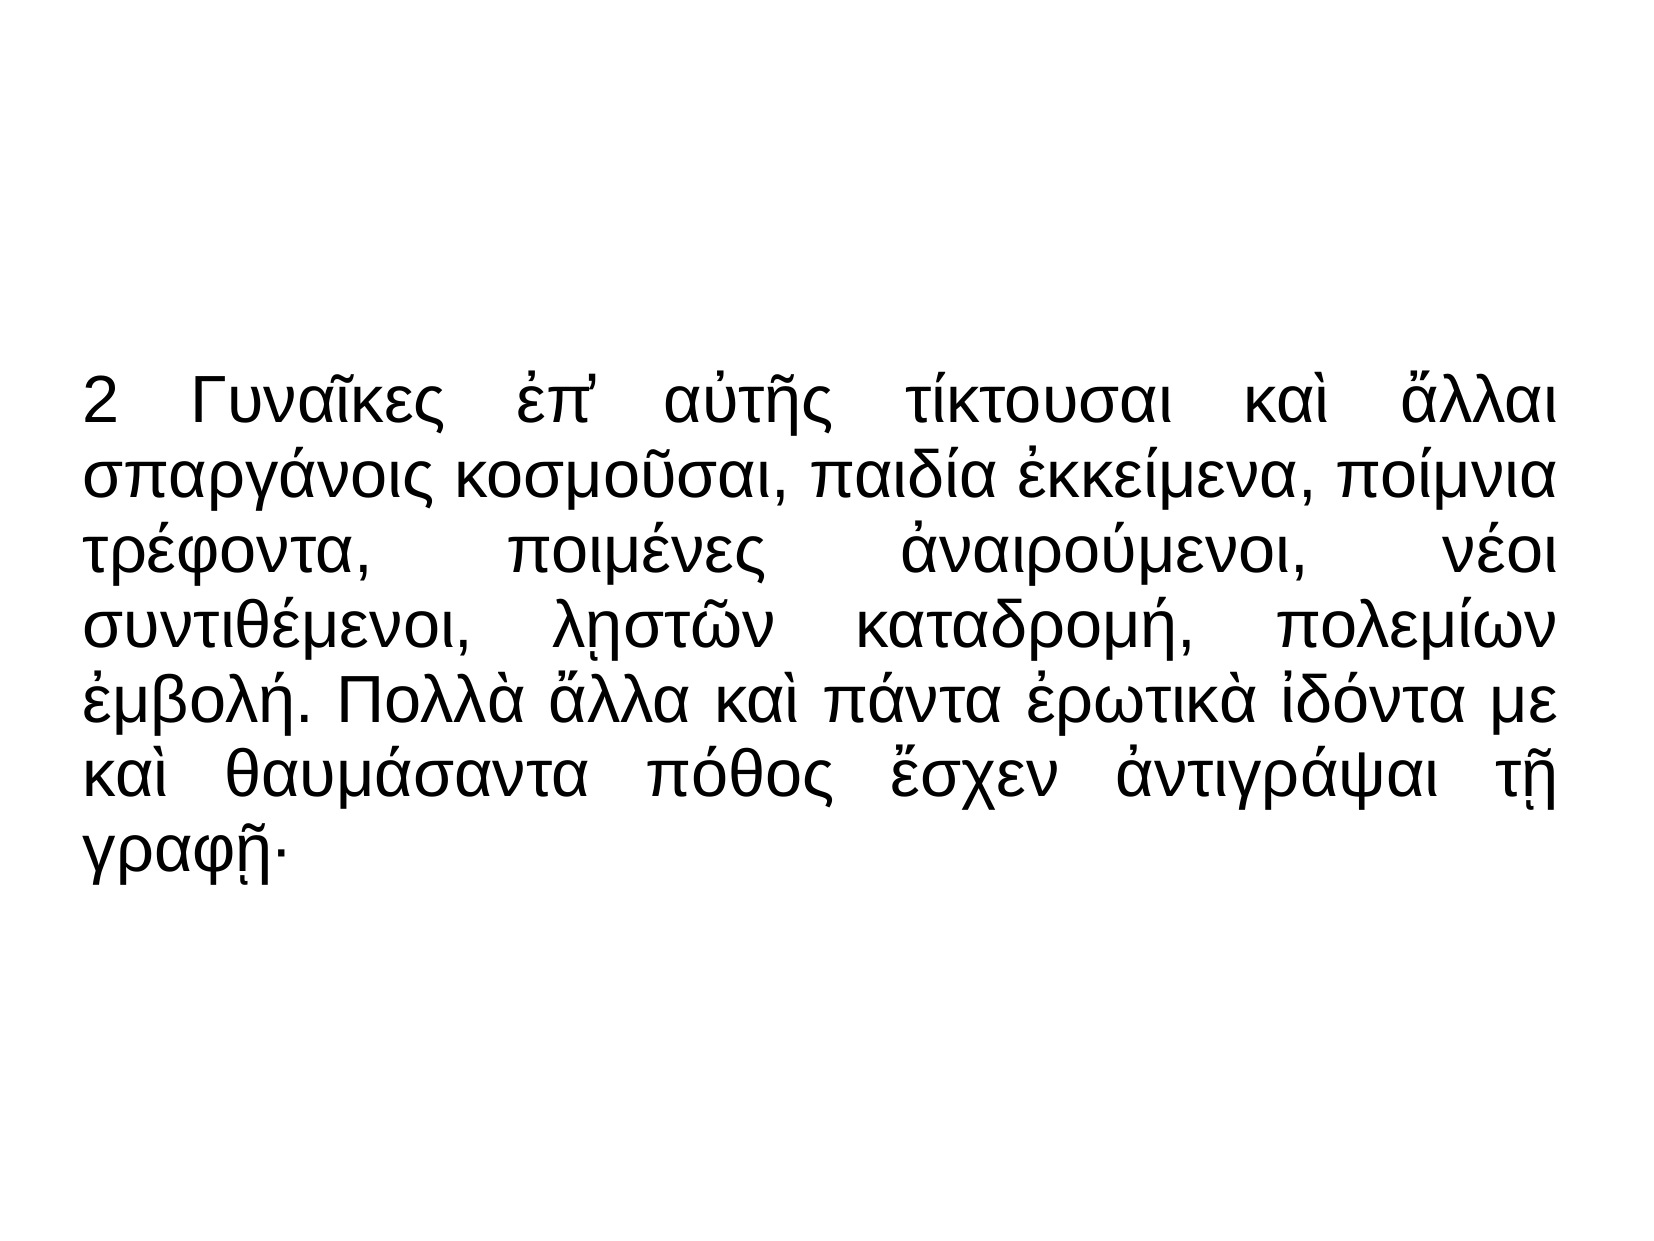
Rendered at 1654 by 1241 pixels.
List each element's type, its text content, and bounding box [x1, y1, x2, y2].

text_box 2 Γυναῖκες ἐπ̓ αὐτῆς τίκτουσαι καὶ ἄλλαι σπαργάνοις κοσμοῦσαι, παιδία ἐκκείμενα, ποίμνια τρέφοντα, ποιμένες ἀναιρούμενοι, νέοι συντιθέμενοι, λῃστῶν καταδρομή, πολεμίων ἐμβολή. Πολλὰ ἄλλα καὶ πάντα ἐρωτικὰ ἰδόντα με καὶ θαυμάσαντα πόθος ἔσχεν ἀντιγράψαι τῇ γραφῇ· [82, 362, 1560, 886]
